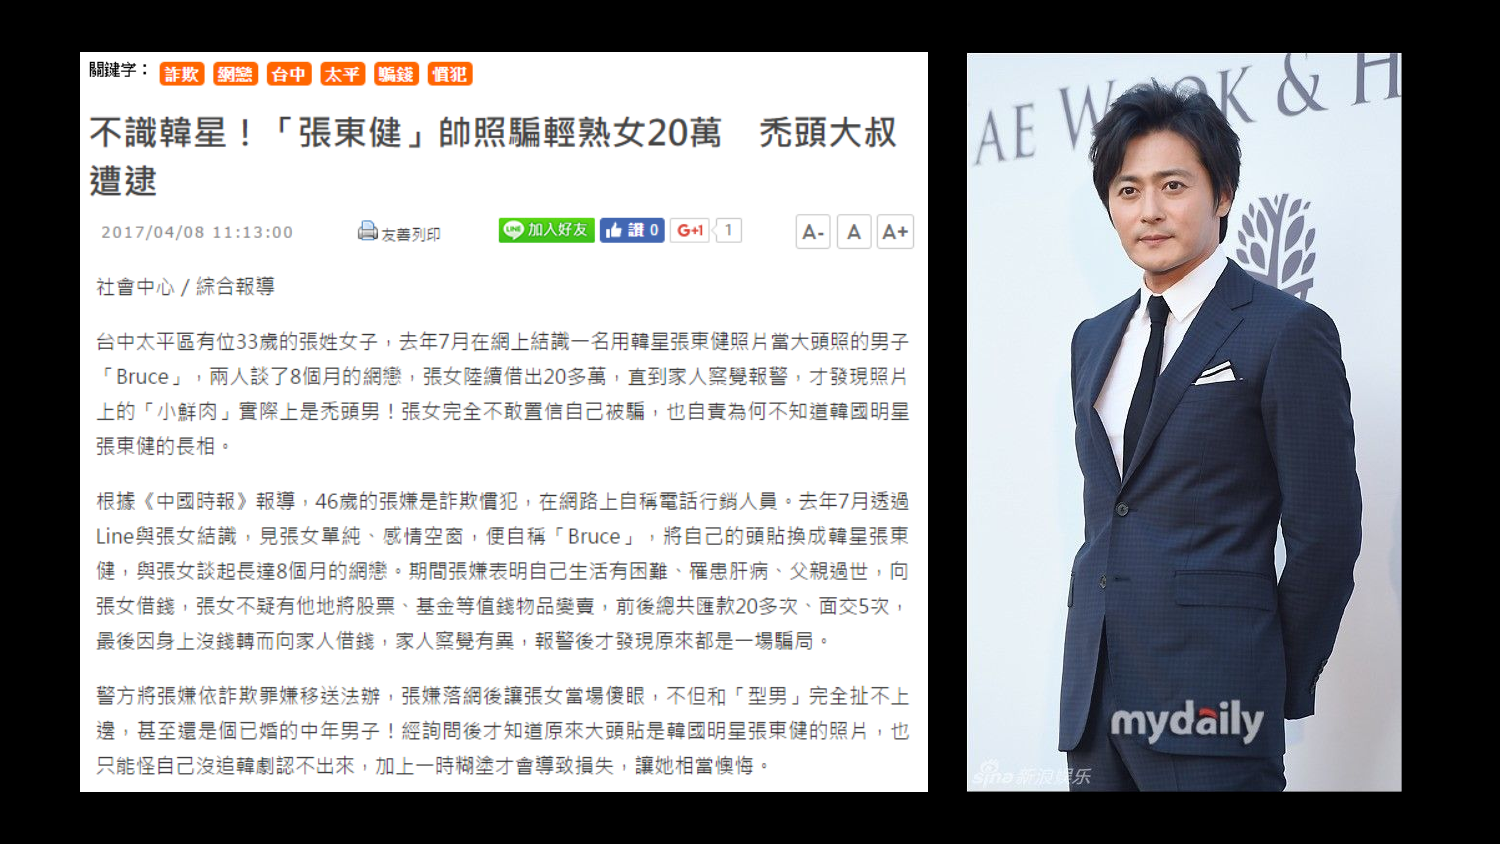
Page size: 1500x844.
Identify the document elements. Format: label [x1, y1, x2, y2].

picture [966, 52, 1402, 792]
picture [80, 52, 928, 792]
